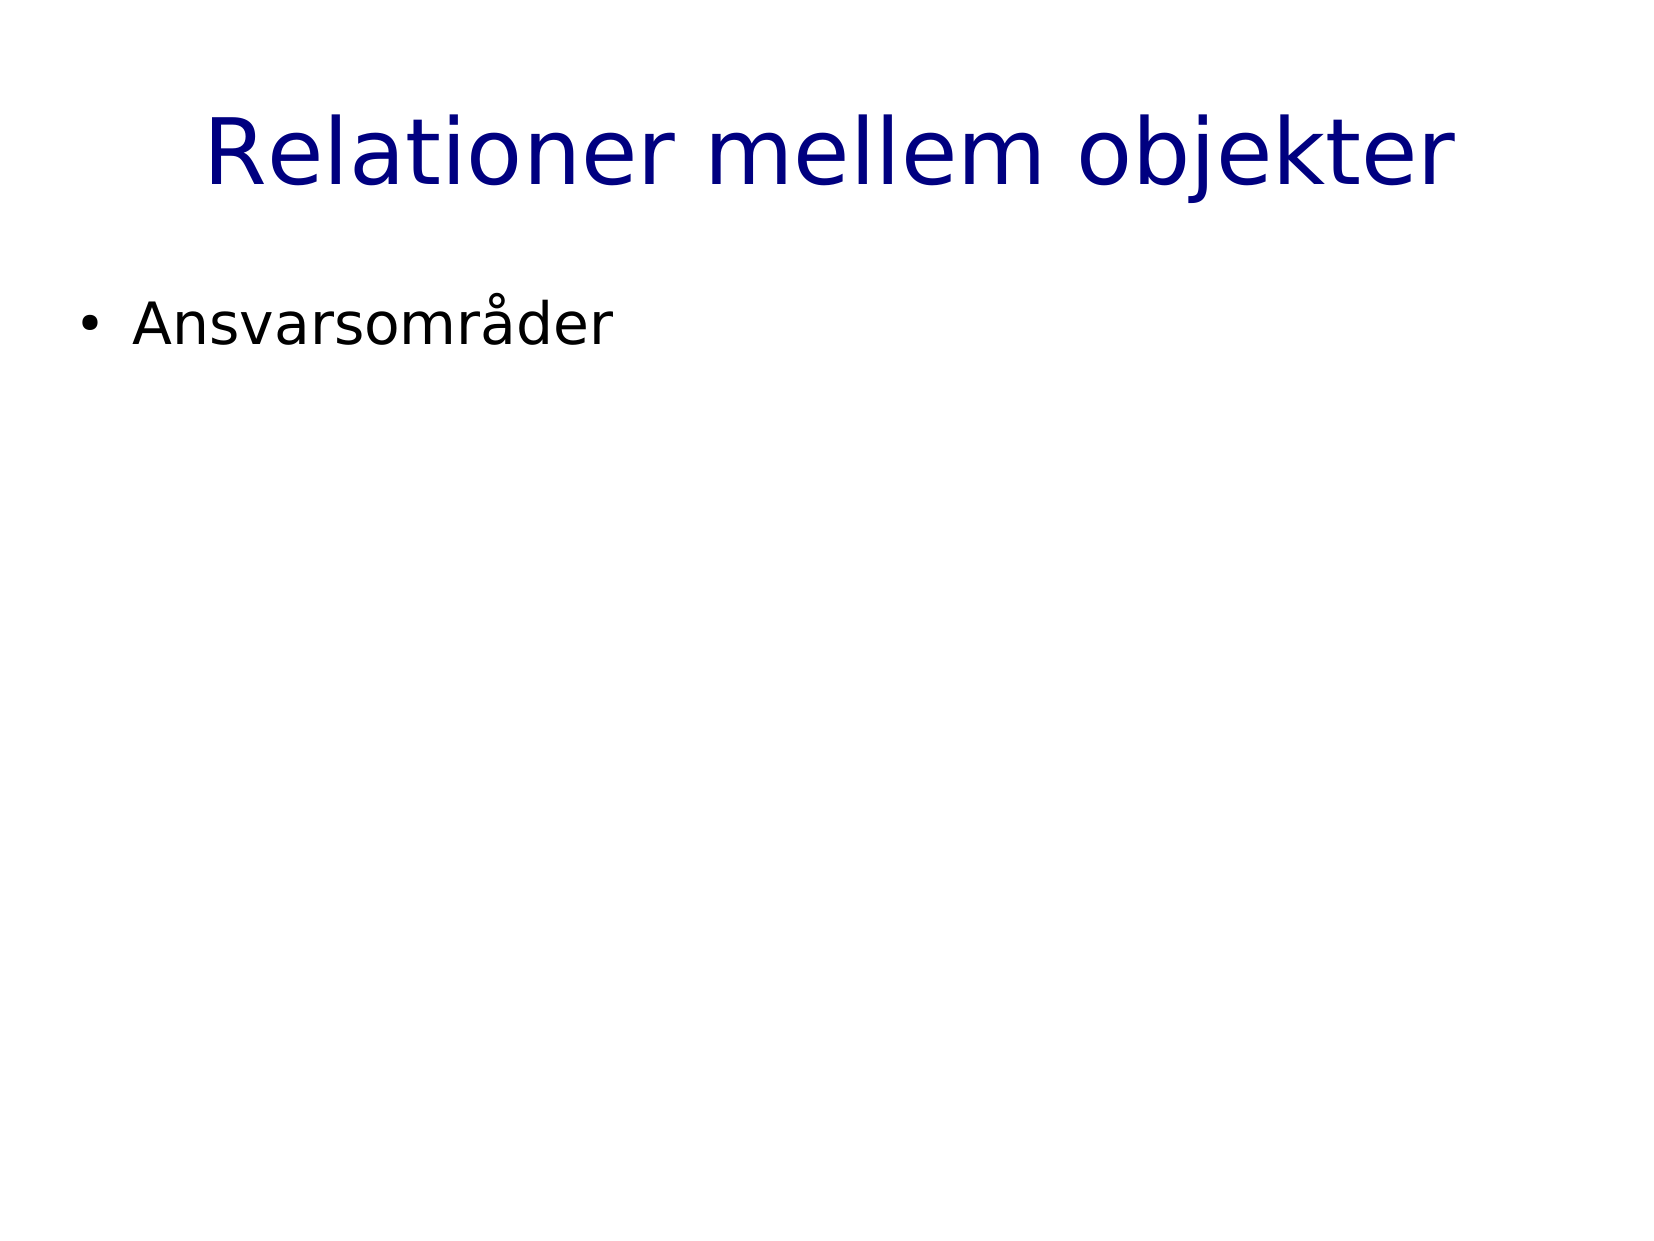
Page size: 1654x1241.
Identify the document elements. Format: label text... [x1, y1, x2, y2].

list Ansvarsområder [44, 290, 1606, 1211]
title Relationer mellem objekter [30, 49, 1620, 257]
